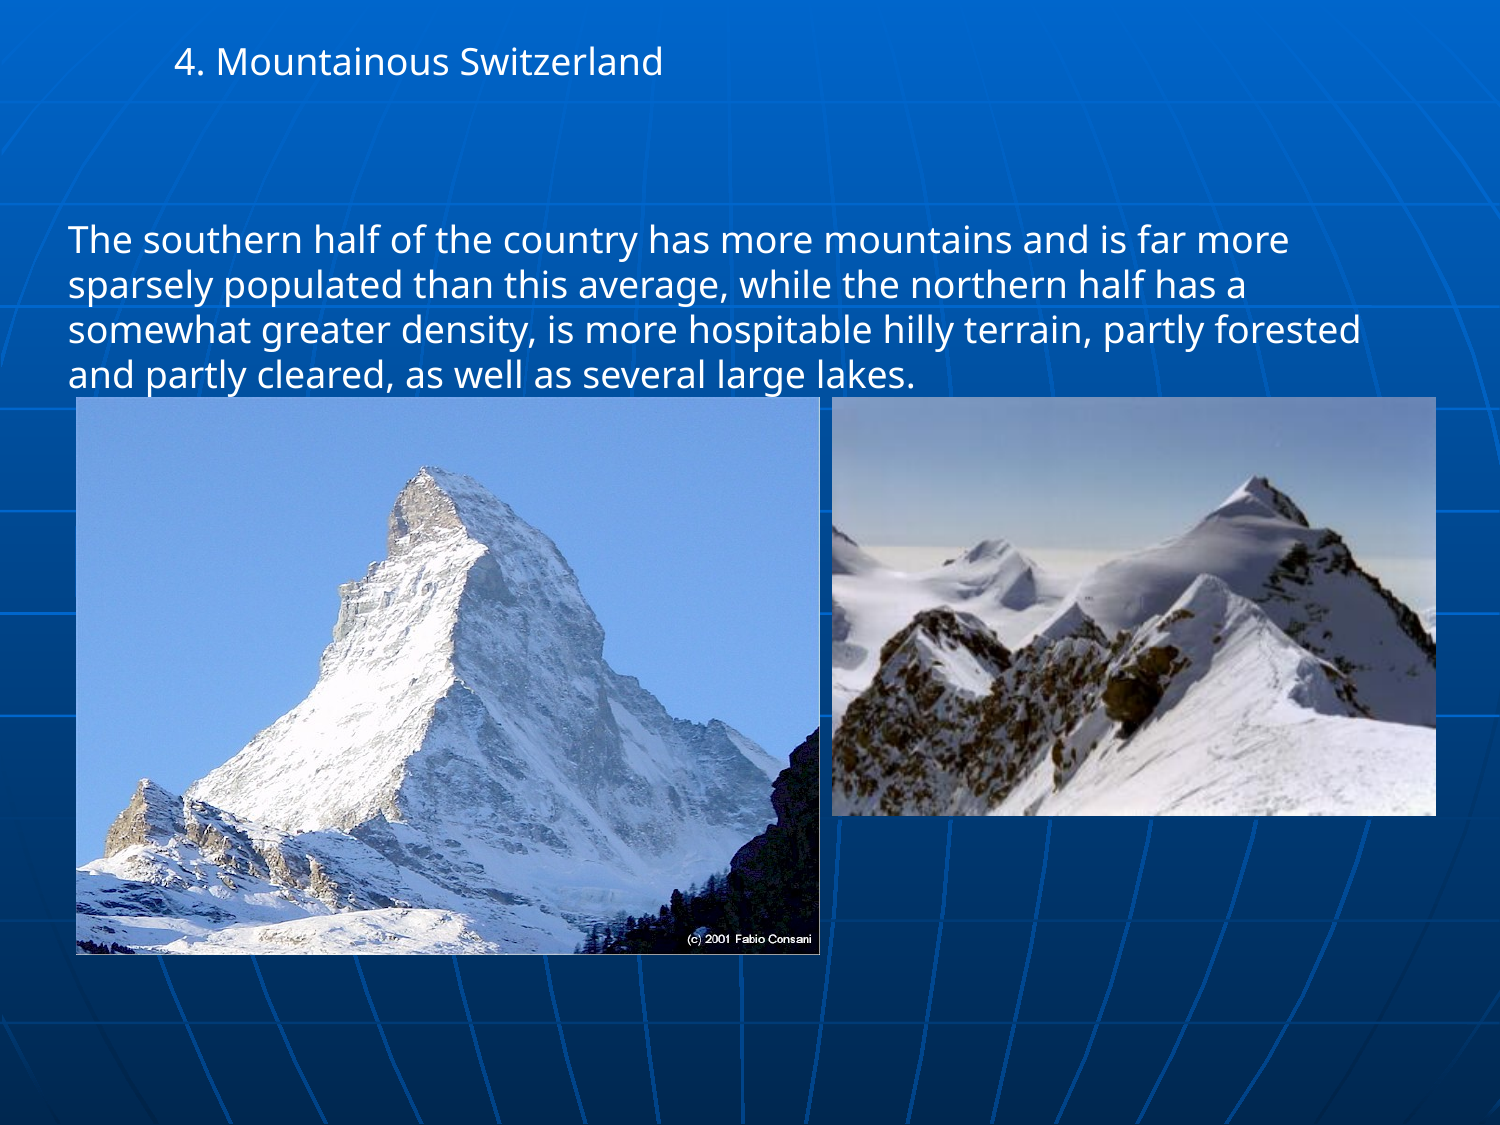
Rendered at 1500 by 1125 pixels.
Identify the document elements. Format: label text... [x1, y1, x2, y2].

text_box 4. Mountainous Switzerland [159, 30, 1321, 136]
picture [832, 397, 1436, 816]
text_box The southern half of the country has more mountains and is far more sparsely populated than this average, while the northern half has a somewhat greater density, is more hospitable hilly terrain, partly forested and partly cleared, as well as several large lakes. [53, 208, 1448, 404]
picture [76, 397, 820, 955]
